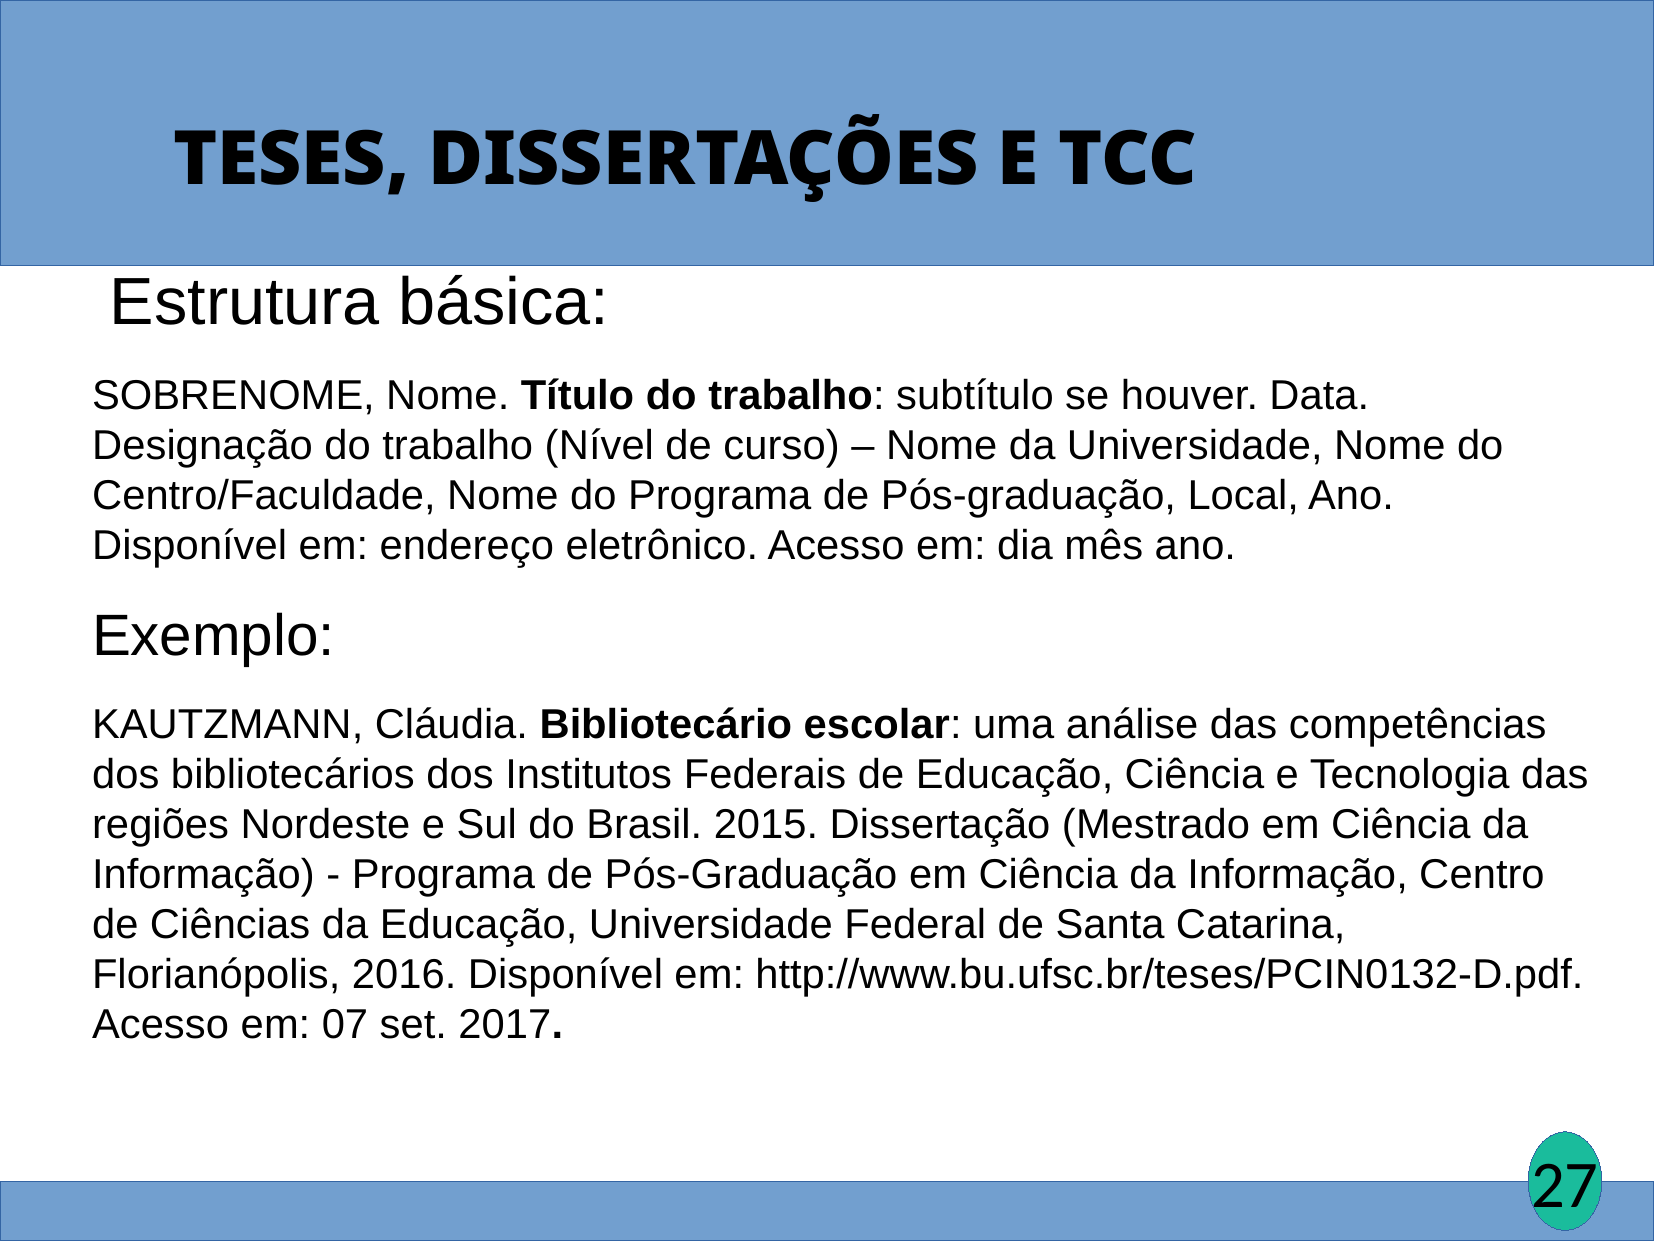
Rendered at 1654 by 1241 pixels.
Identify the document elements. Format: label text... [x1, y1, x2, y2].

list Estrutura básica: SOBRENOME, Nome. Título do trabalho: subtítulo se houver. Data. Designação do trabalho (Nível de curso) – Nome da Universidade, Nome do Centro/Faculdade, Nome do Programa de Pós-graduação, Local, Ano. Disponível em: endereço eletrônico. Acesso em: dia mês ano. Exemplo: KAUTZMANN, Cláudia. Bibliotecário escolar: uma análise das competências dos bibliotecários dos Institutos Federais de Educação, Ciência e Tecnologia das regiões Nordeste e Sul do Brasil. 2015. Dissertação (Mestrado em Ciência da Informação) - Programa de Pós-Graduação em Ciência da Informação, Centro de Ciências da Educação, Universidade Federal de Santa Catarina, Florianópolis, 2016. Disponível em: http://www.bu.ufsc.br/teses/PCIN0132-D.pdf. Acesso em: 07 set. 2017. [92, 258, 1595, 1108]
title TESES, DISSERTAÇÕES E TCC [134, 51, 1623, 259]
